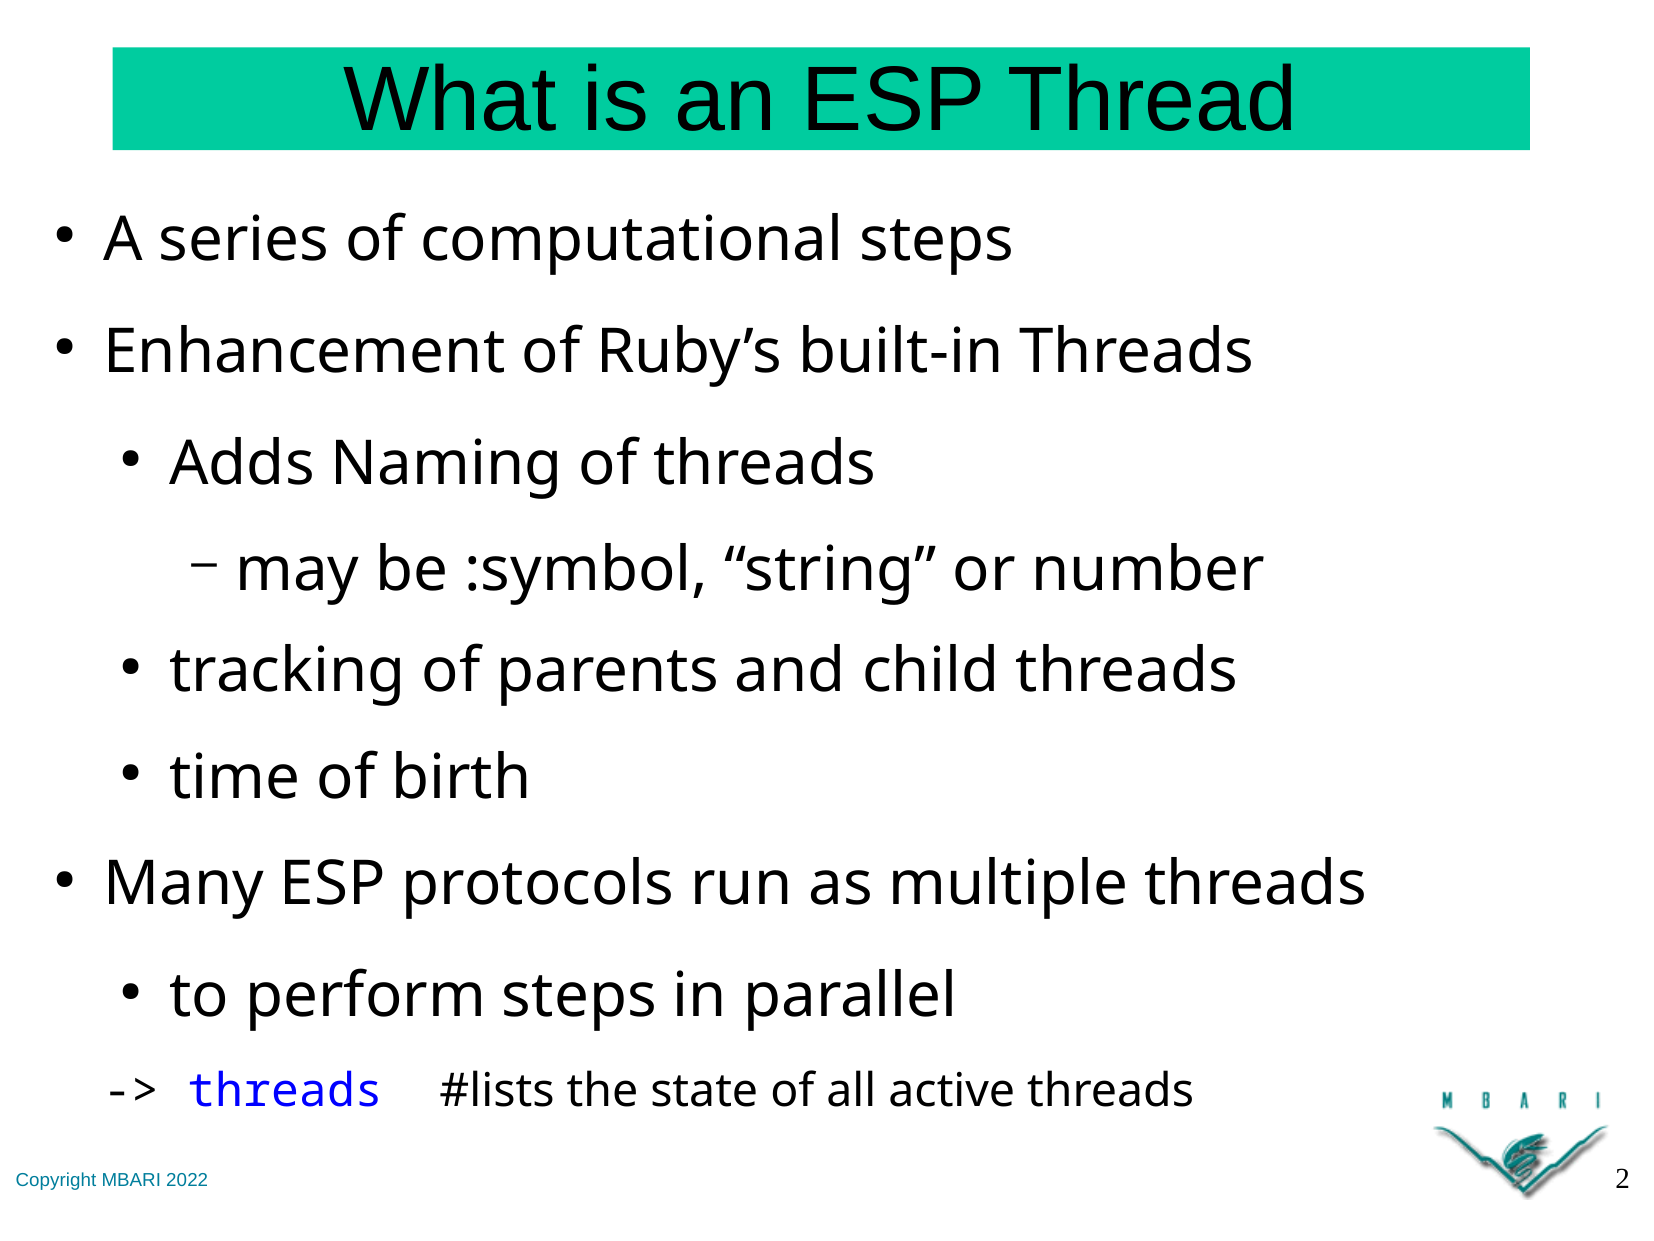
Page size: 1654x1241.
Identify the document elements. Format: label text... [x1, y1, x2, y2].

title What is an ESP Thread [112, 47, 1530, 151]
list A series of computational steps Enhancement of Ruby’s built-in Threads Adds Naming of threads may be :symbol, “string” or number tracking of parents and child threads time of birth Many ESP protocols run as multiple threads to perform steps in parallel -> threads #lists the state of all active threads [37, 194, 1613, 1126]
picture [1426, 1126, 1613, 1200]
